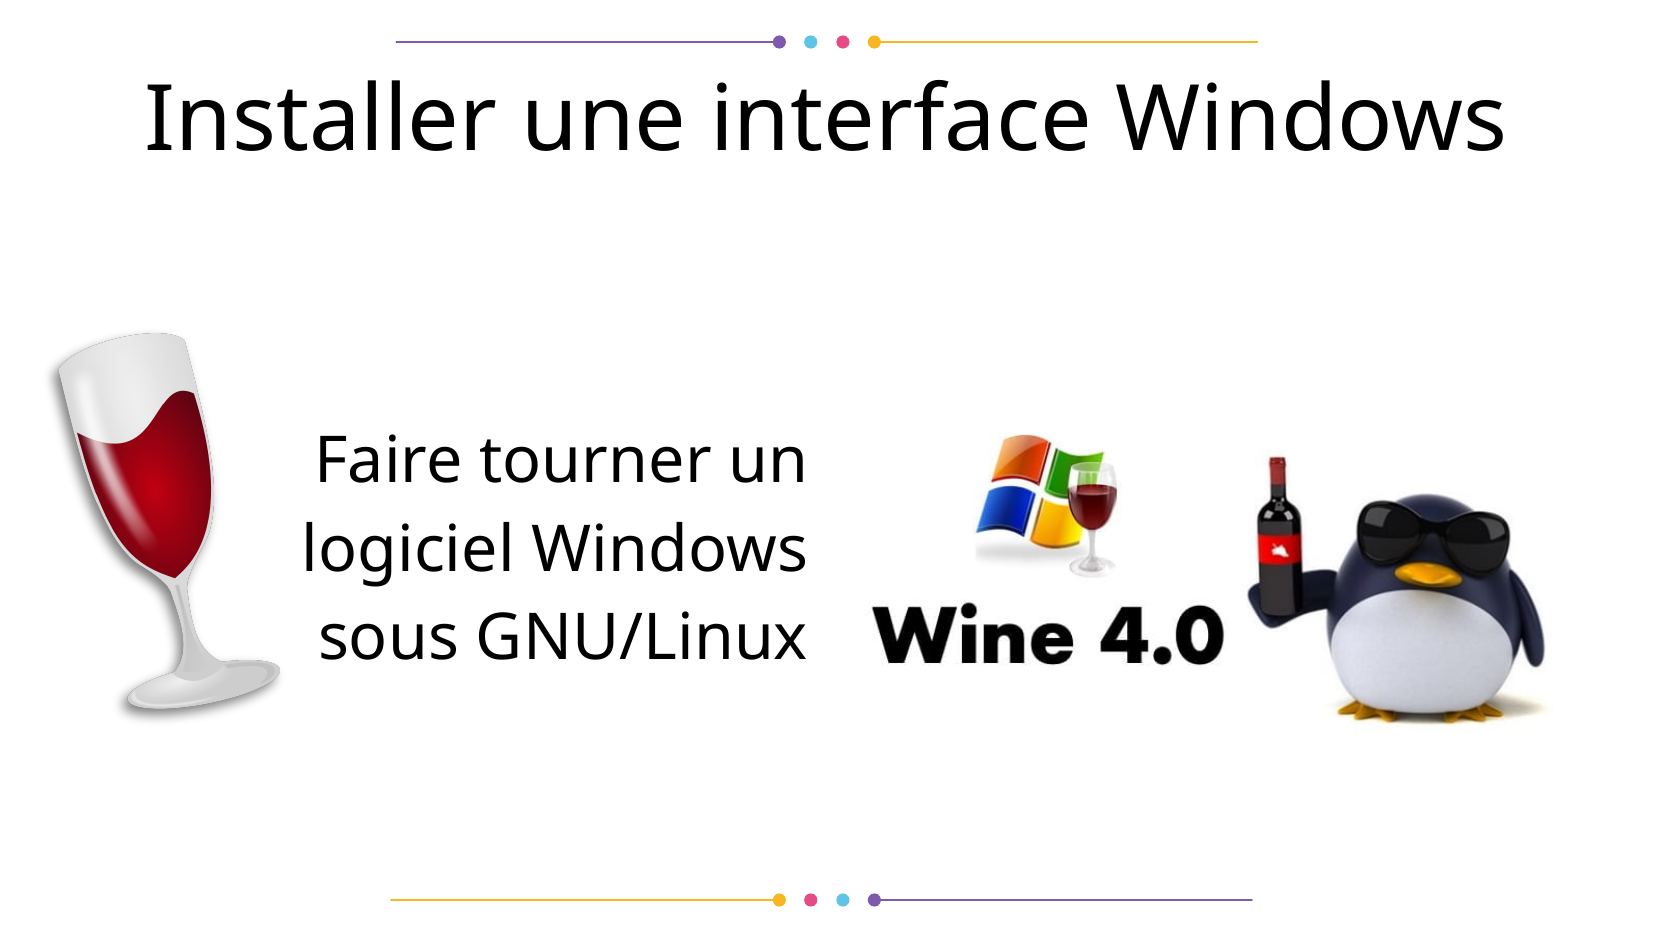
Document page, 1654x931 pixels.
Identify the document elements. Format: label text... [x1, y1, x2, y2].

picture [856, 383, 1583, 790]
title Installer une interface Windows [82, 37, 1571, 193]
picture [29, 315, 297, 739]
list Faire tourner un logiciel Windows sous GNU/Linux [295, 413, 809, 758]
